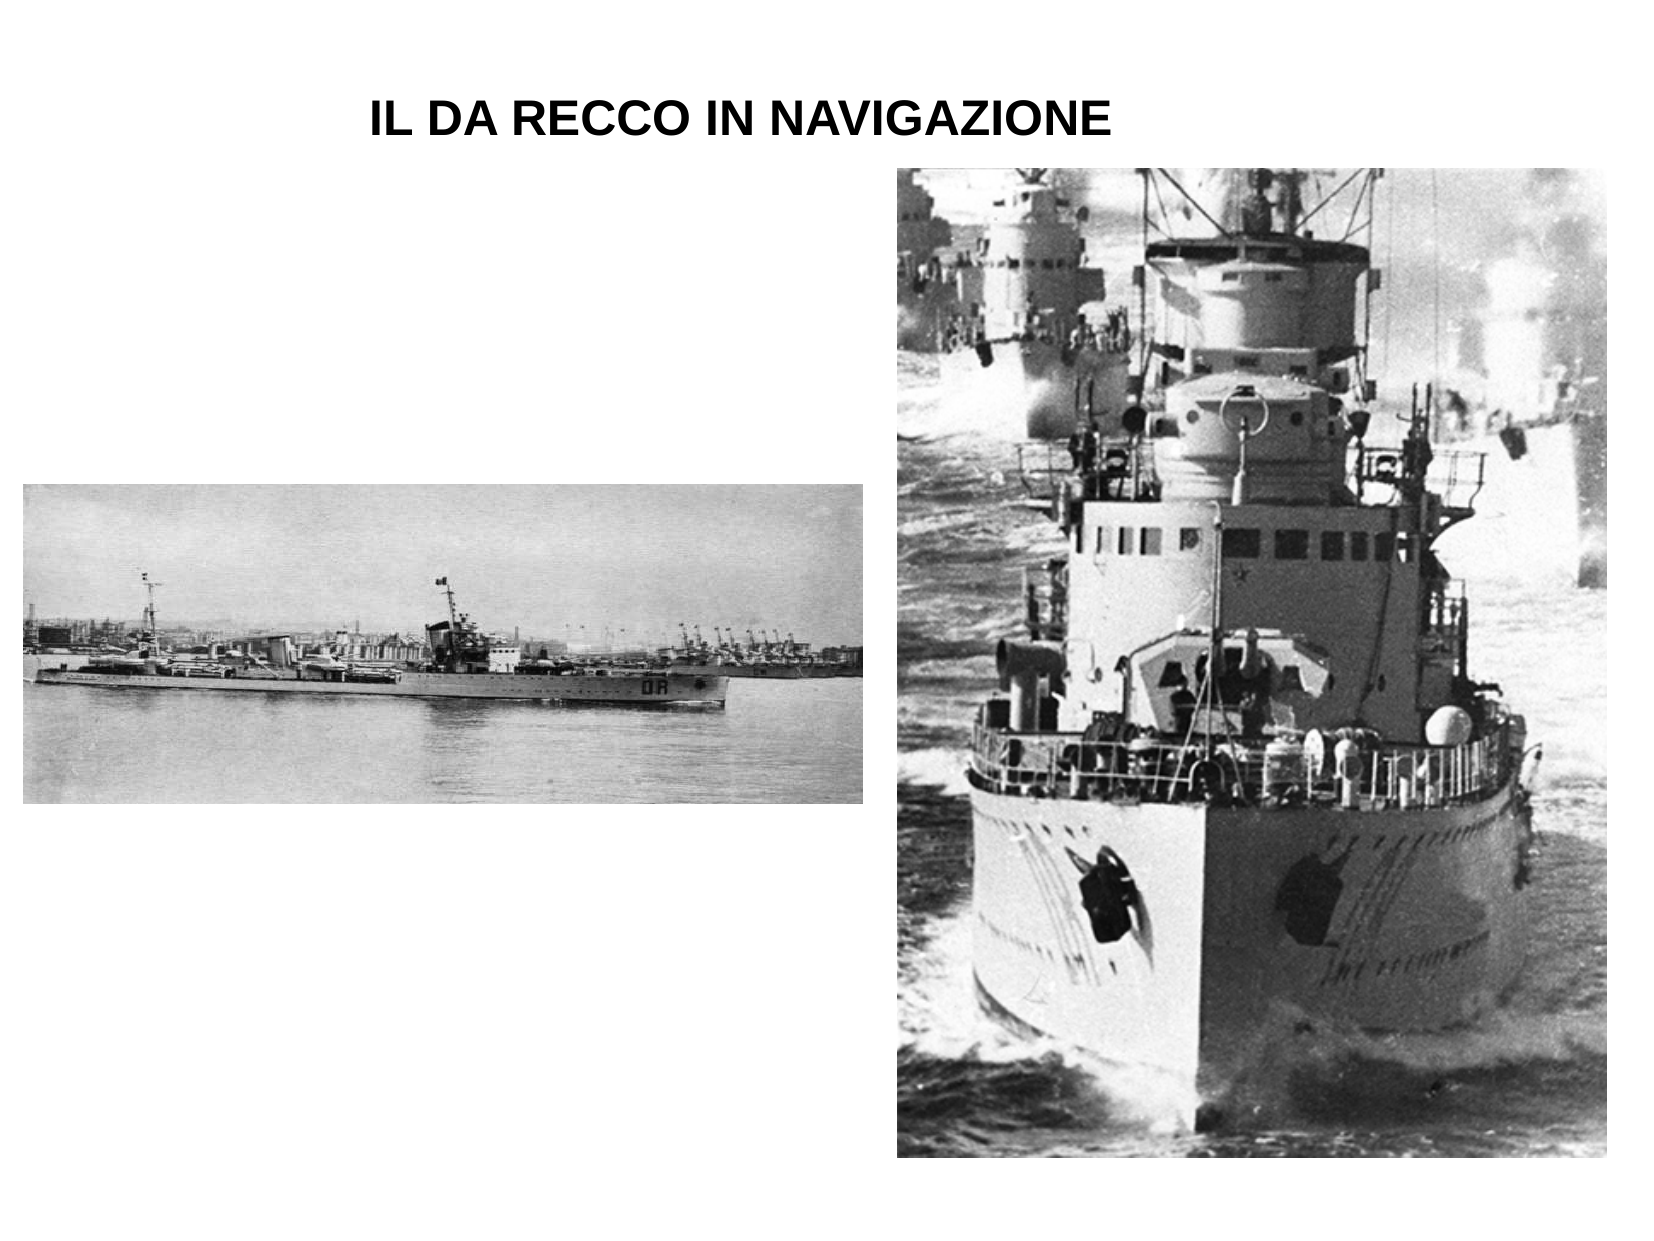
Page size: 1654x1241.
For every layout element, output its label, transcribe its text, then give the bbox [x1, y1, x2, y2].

text_box IL DA RECCO IN NAVIGAZIONE [354, 82, 1128, 154]
picture [23, 484, 863, 804]
picture [897, 168, 1607, 1158]
